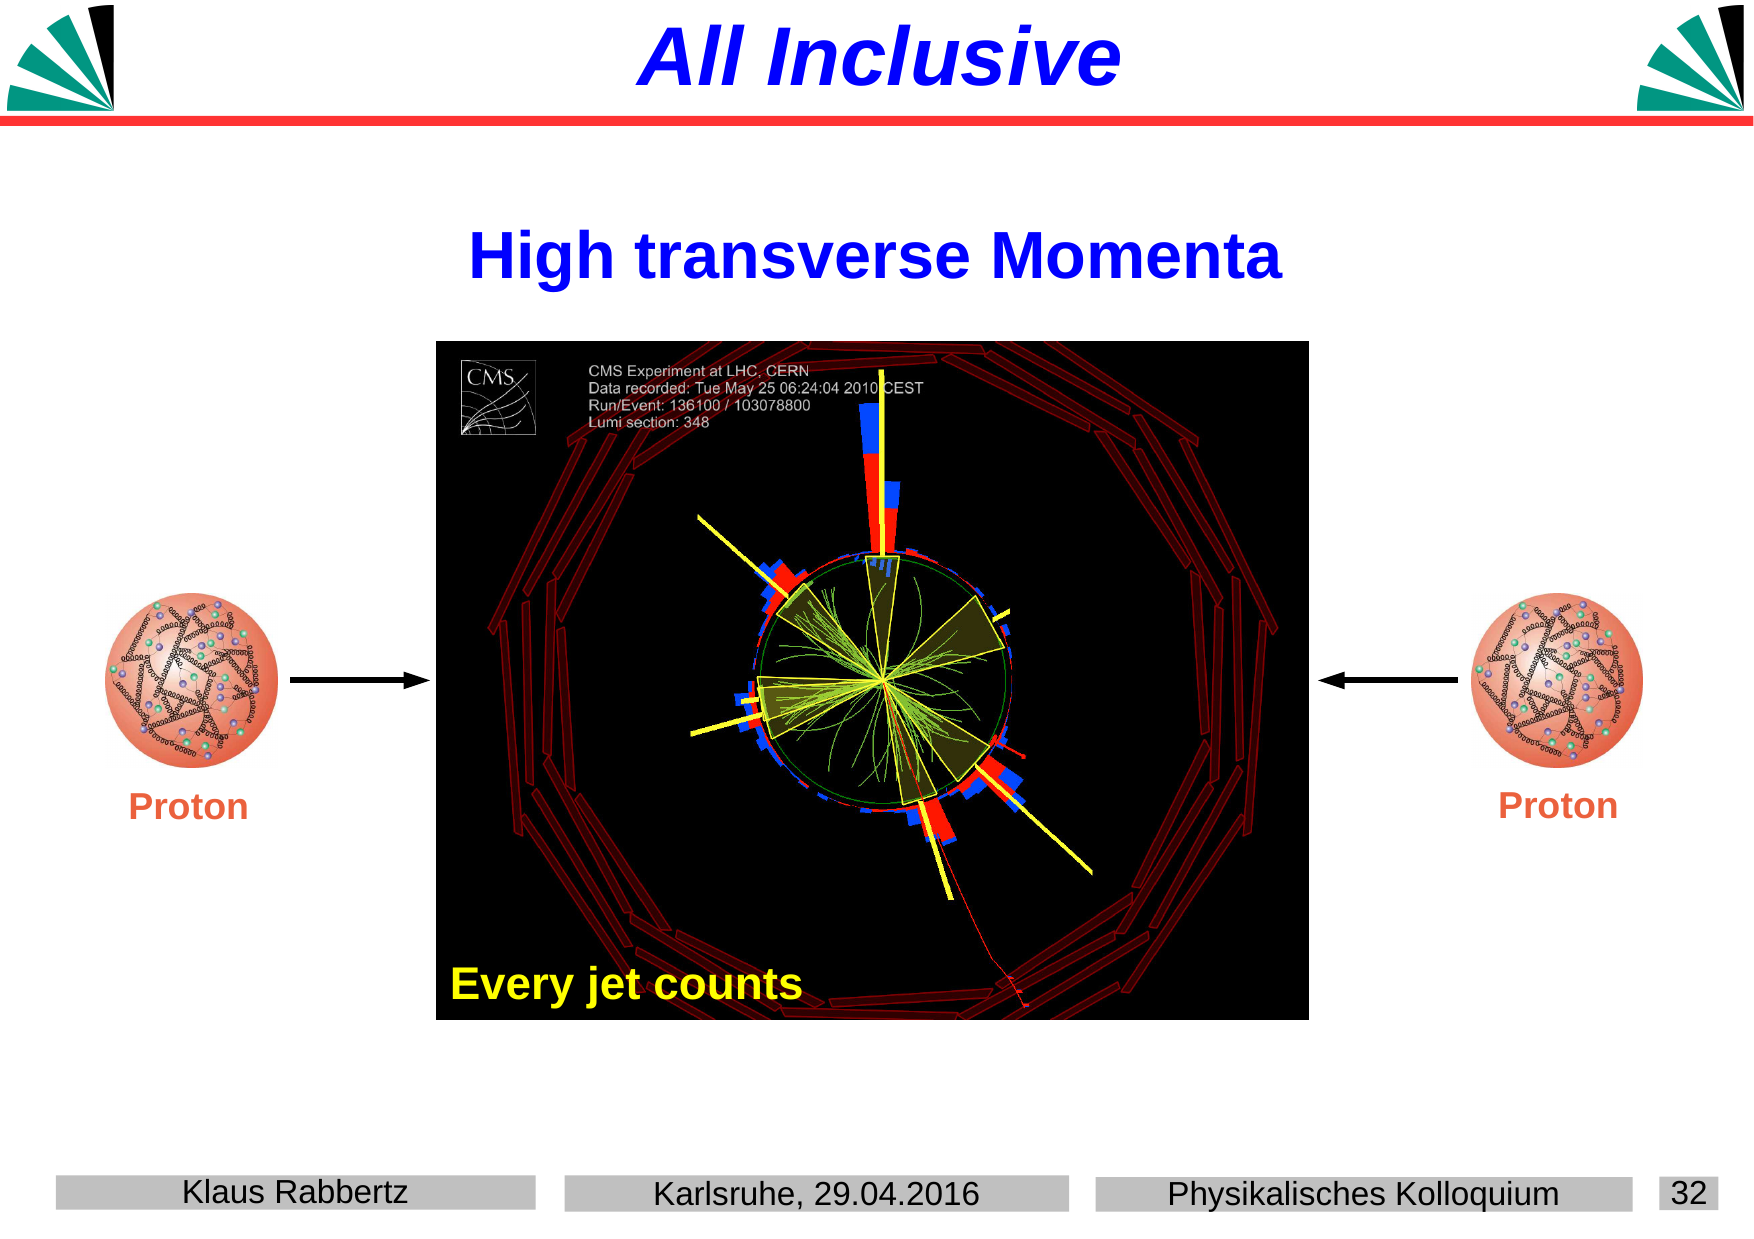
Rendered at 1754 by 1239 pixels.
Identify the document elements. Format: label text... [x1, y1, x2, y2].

text_box Proton [116, 779, 263, 834]
picture [1637, 5, 1744, 112]
picture [436, 341, 1309, 1020]
text_box High transverse Momenta [456, 212, 1297, 299]
picture [105, 593, 278, 769]
picture [7, 5, 114, 112]
picture [1471, 593, 1643, 769]
text_box Proton [1486, 778, 1632, 834]
text_box Every jet counts [437, 951, 815, 1016]
title All Inclusive [129, 0, 1631, 114]
